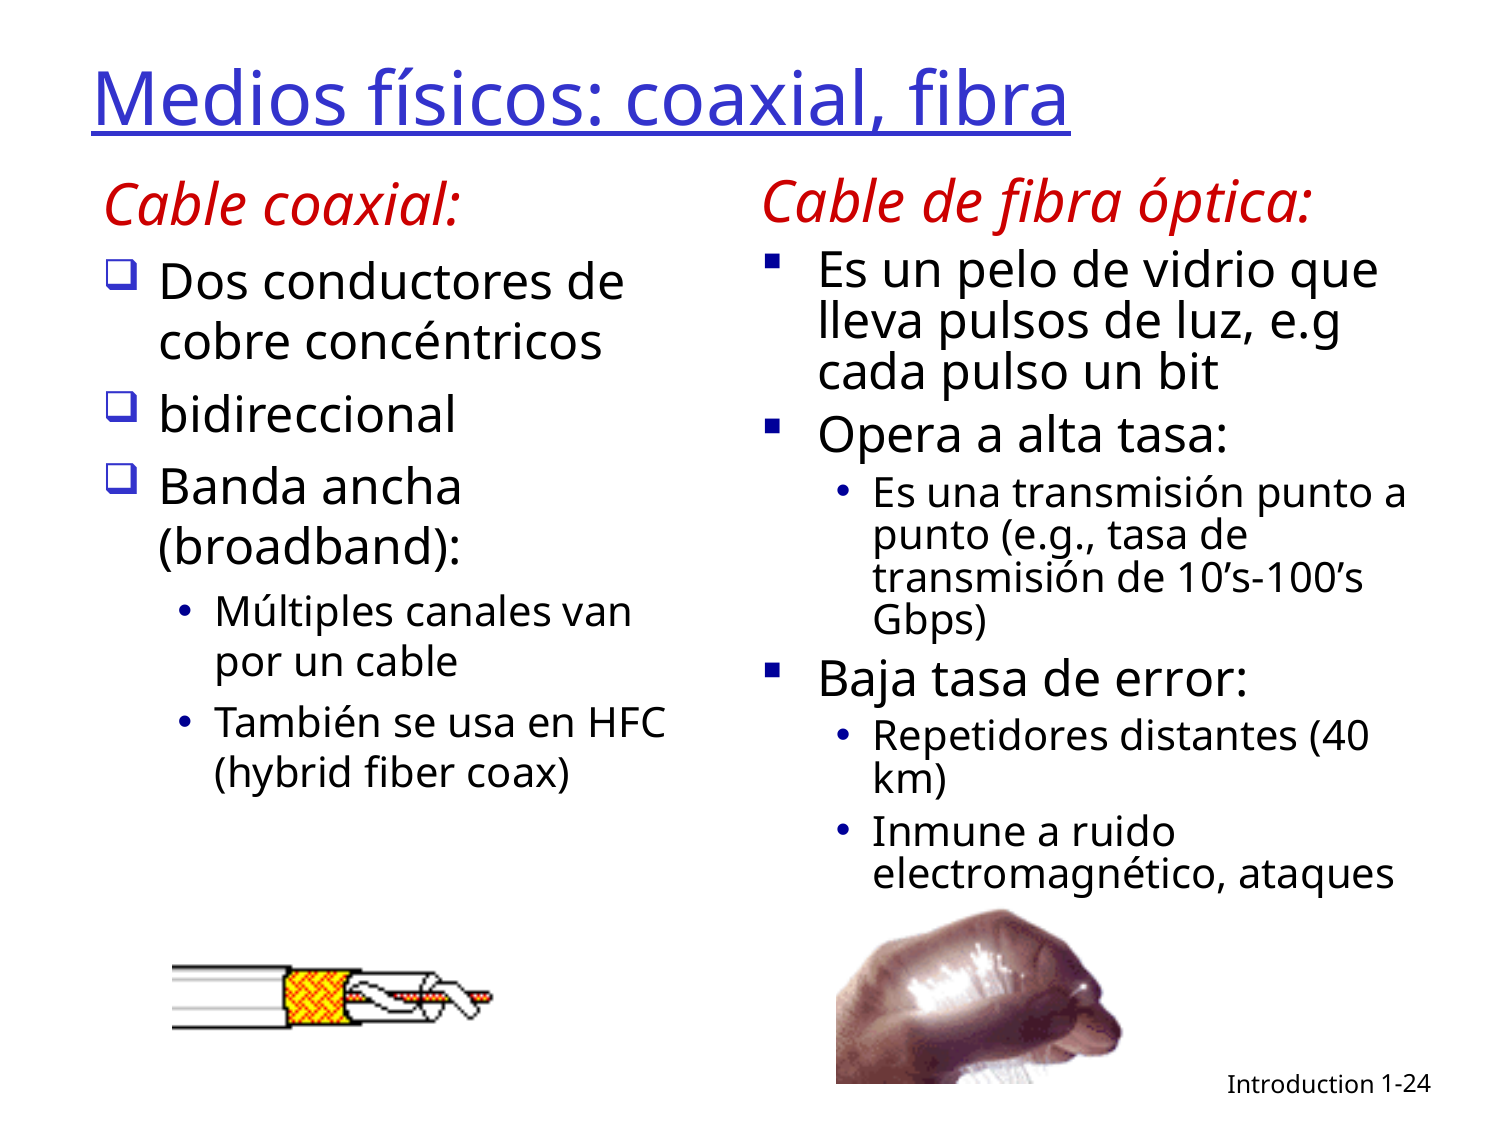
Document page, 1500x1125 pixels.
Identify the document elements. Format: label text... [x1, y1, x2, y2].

picture [172, 912, 583, 1092]
picture [836, 898, 1138, 1085]
text_box 1-<number> [1365, 1060, 1477, 1106]
list Cable coaxial: Dos conductores de cobre concéntricos bidireccional Banda ancha (broadband): Múltiples canales van por un cable También se usa en HFC (hybrid fiber coax) [87, 159, 715, 861]
text_box Cable de fibra óptica: Es un pelo de vidrio que lleva pulsos de luz, e.g cada pulso un bit Opera a alta tasa: Es una transmisión punto a punto (e.g., tasa de transmisión de 10’s-100’s Gbps) Baja tasa de error: Repetidores distantes (40 km) Inmune a ruido electromagnético, ataques [746, 156, 1461, 721]
text_box Introduction [914, 1060, 1390, 1109]
title Medios físicos: coaxial, fibra [48, 22, 1424, 168]
